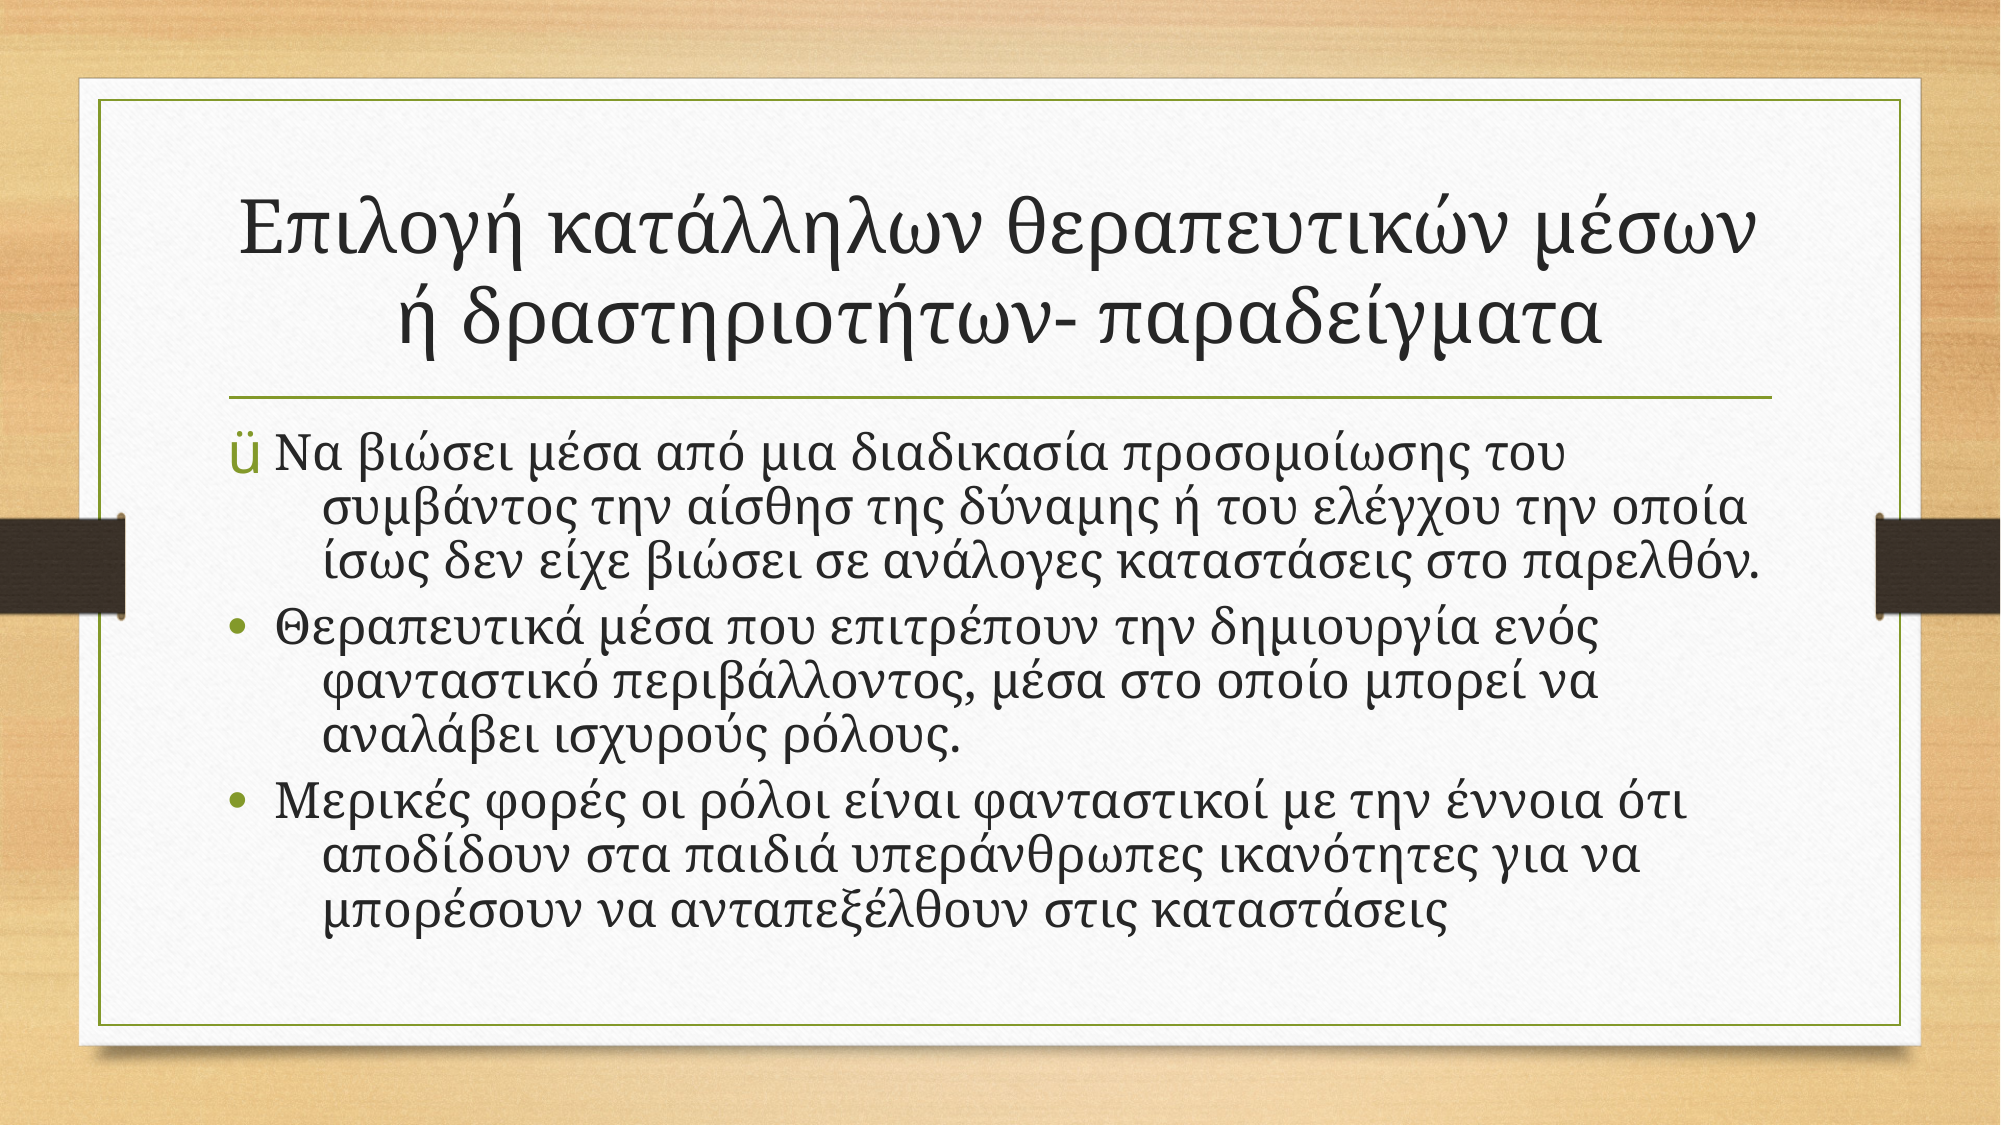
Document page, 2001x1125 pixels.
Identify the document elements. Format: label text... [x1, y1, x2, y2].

title Επιλογή κατάλληλων θεραπευτικών μέσων ή δραστηριοτήτων- παραδείγματα [212, 161, 1788, 376]
list Να βιώσει μέσα από μια διαδικασία προσομοίωσης του συμβάντος την αίσθησ της δύναμης ή του ελέγχου την οποία ίσως δεν είχε βιώσει σε ανάλογες καταστάσεις στο παρελθόν. Θεραπευτικά μέσα που επιτρέπουν την δημιουργία ενός φανταστικό περιβάλλοντος, μέσα στο οποίο μπορεί να αναλάβει ισχυρούς ρόλους. Μερικές φορές οι ρόλοι είναι φανταστικοί με την έννοια ότι αποδίδουν στα παιδιά υπεράνθρωπες ικανότητες για να μπορέσουν να ανταπεξέλθουν στις καταστάσεις [212, 419, 1788, 964]
